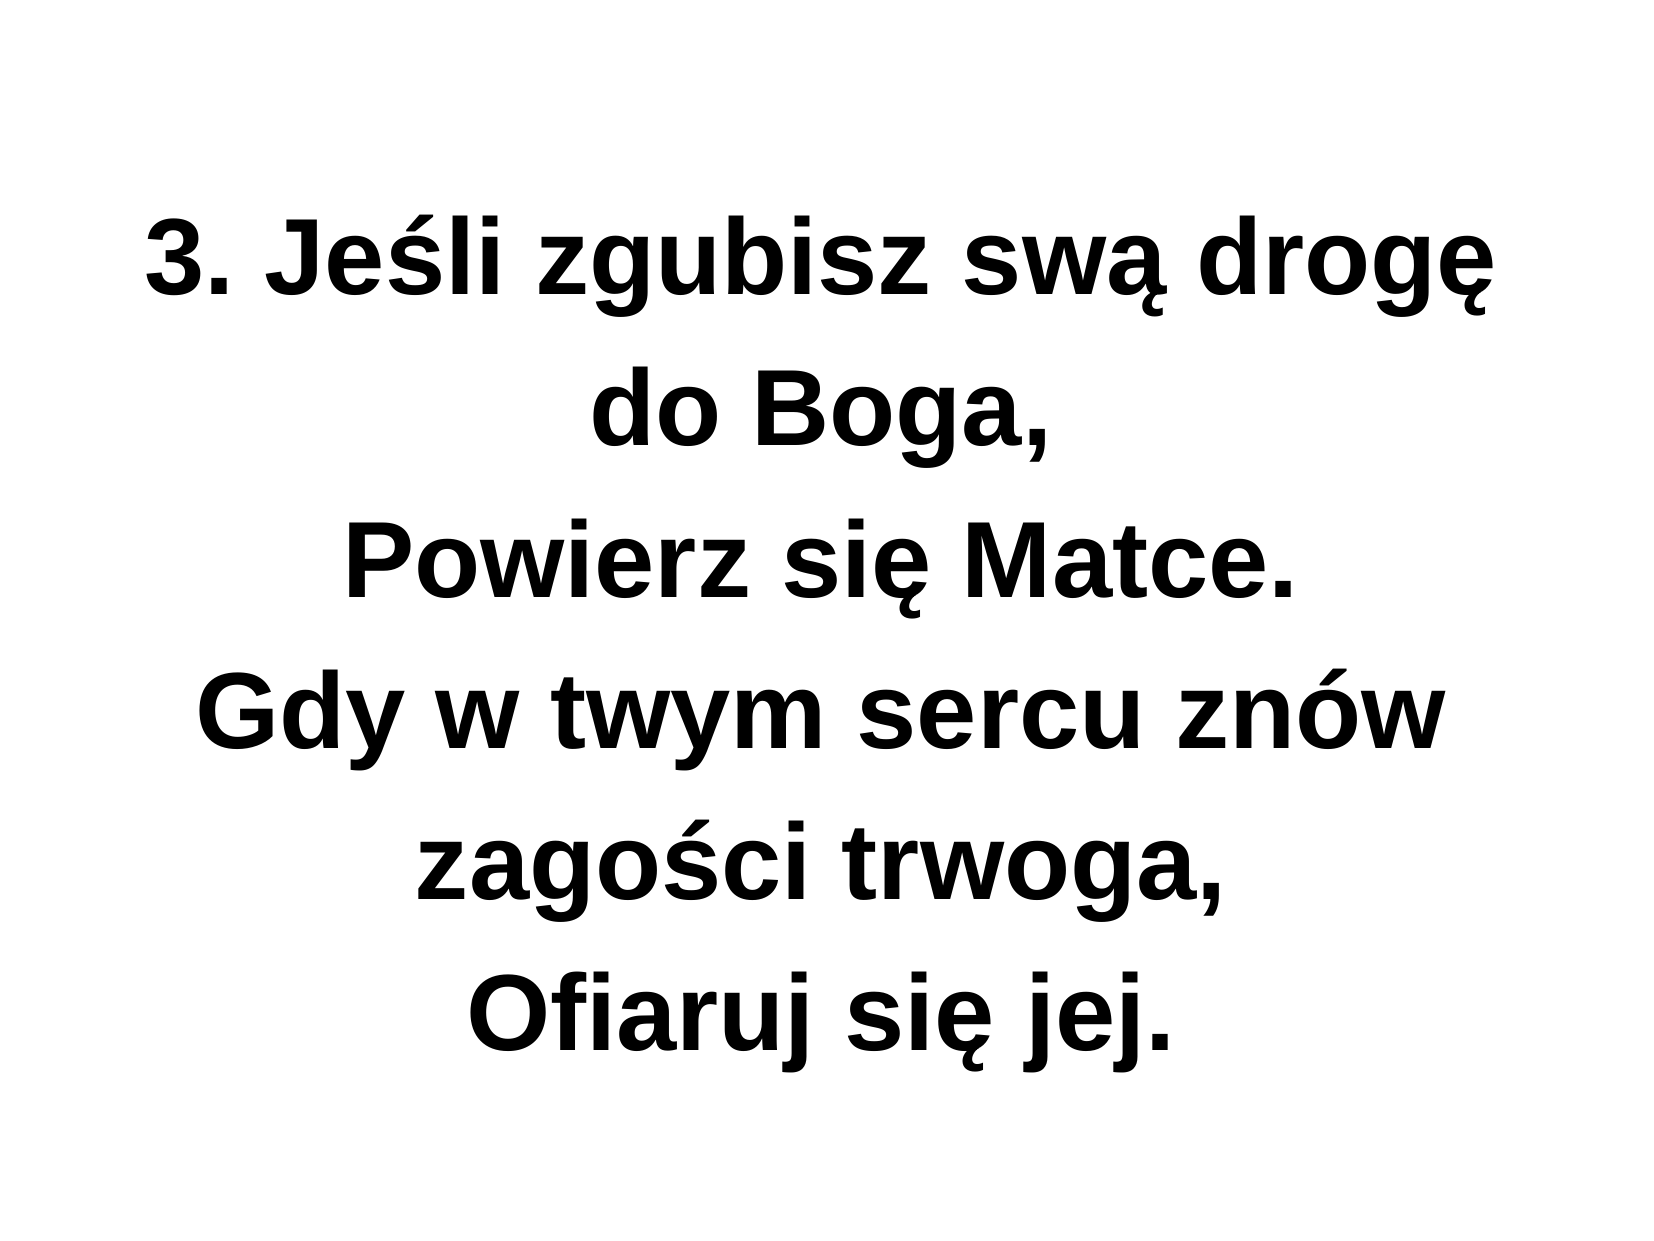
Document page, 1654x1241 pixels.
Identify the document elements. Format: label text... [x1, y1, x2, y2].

subtitle 3. Jeśli zgubisz swą drogę do Boga, Powierz się Matce. Gdy w twym sercu znów zagości trwoga, Ofiaruj się jej. [0, 0, 1642, 1241]
